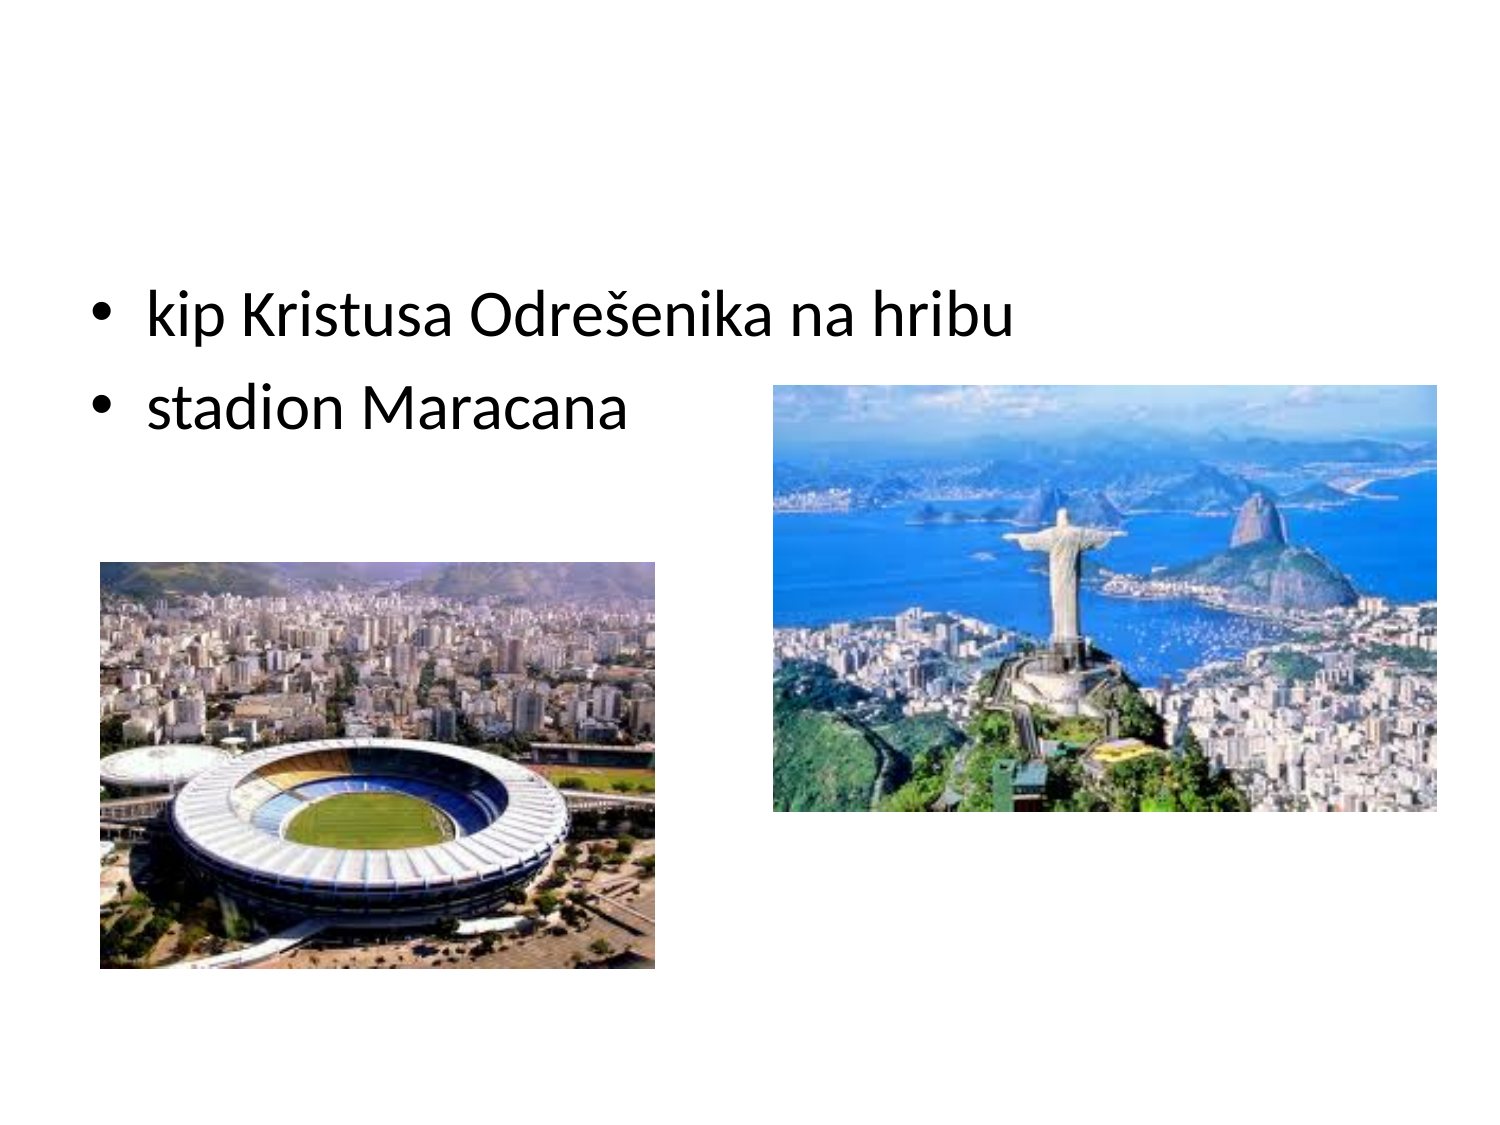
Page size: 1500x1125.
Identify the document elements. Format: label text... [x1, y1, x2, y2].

picture [773, 385, 1437, 812]
list kip Kristusa Odrešenika na hribu stadion Maracana [75, 262, 1425, 1005]
picture [100, 562, 655, 969]
